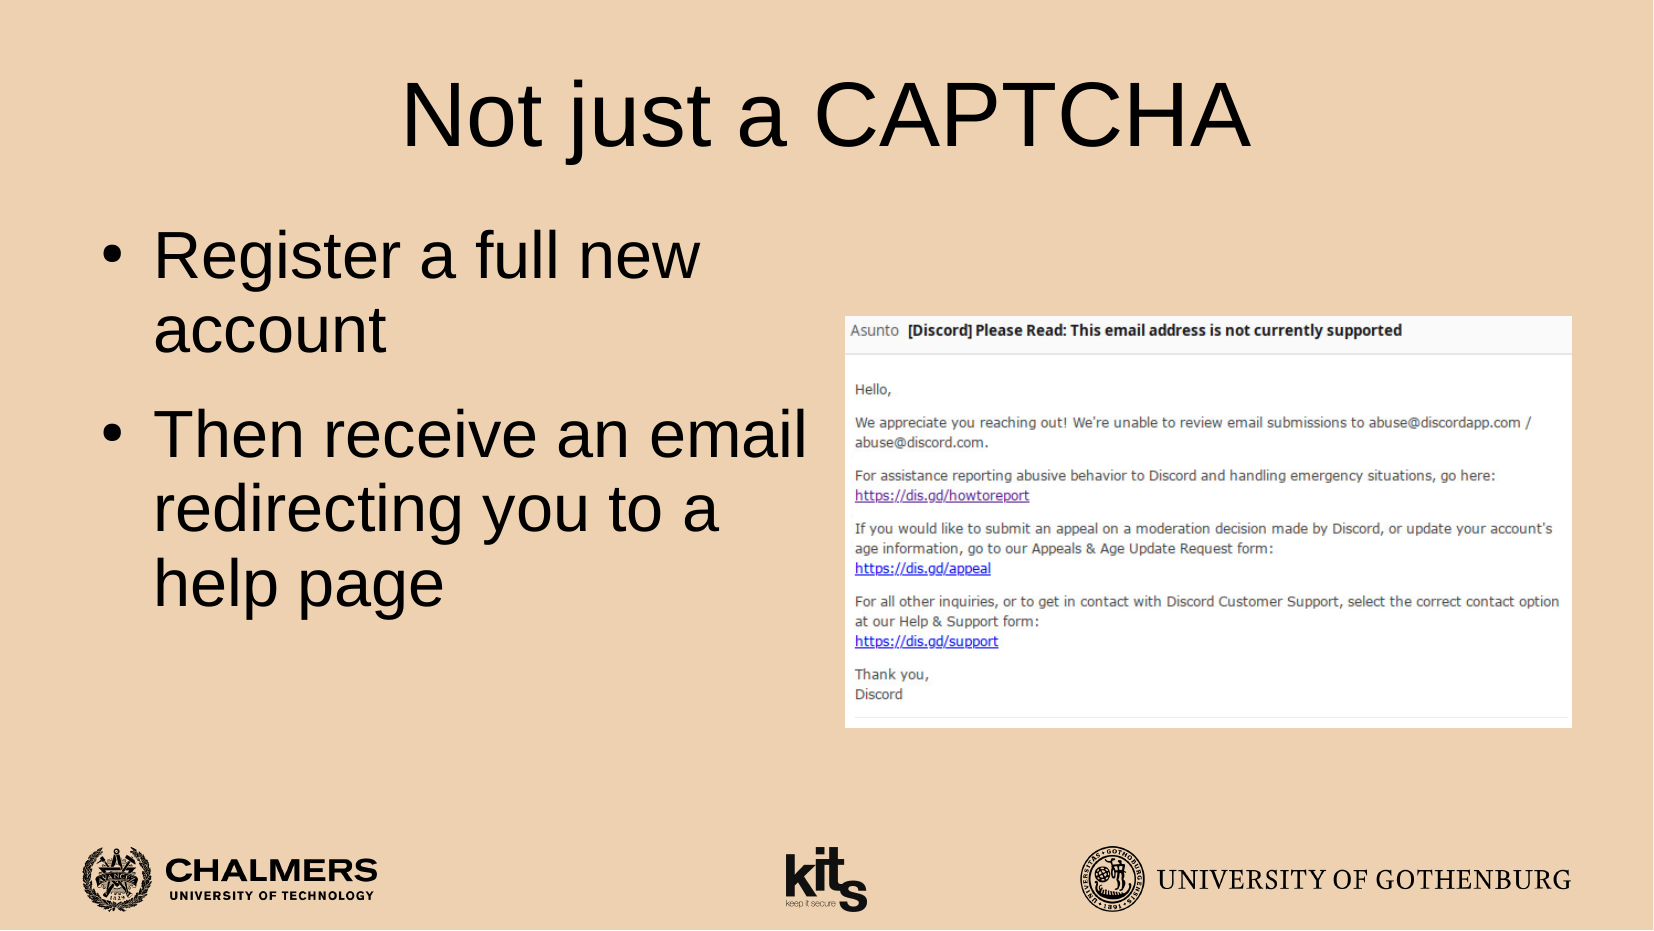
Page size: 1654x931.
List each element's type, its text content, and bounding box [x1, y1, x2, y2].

title Not just a CAPTCHA [82, 37, 1571, 193]
picture [1080, 846, 1571, 912]
picture [786, 847, 867, 912]
picture [82, 847, 377, 912]
list Register a full new account Then receive an email redirecting you to a help page [82, 217, 809, 827]
picture [845, 316, 1572, 728]
